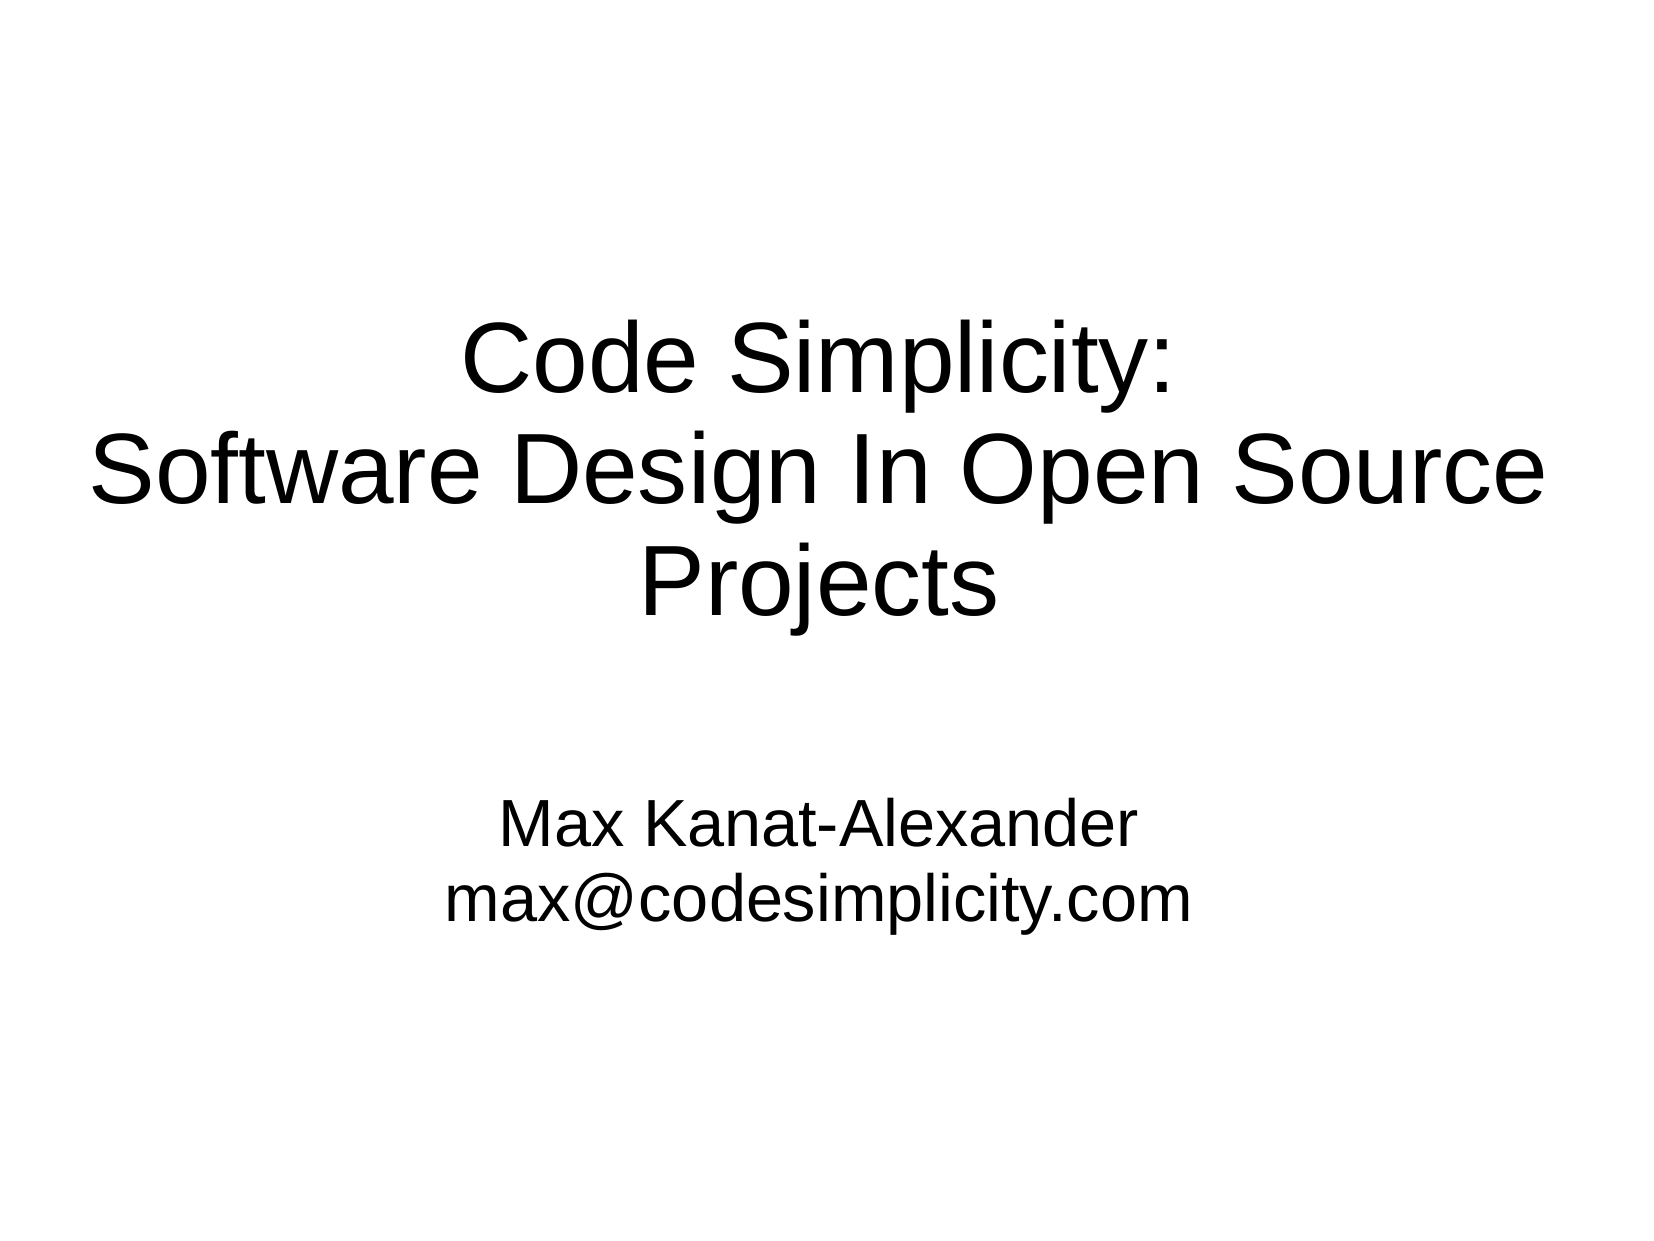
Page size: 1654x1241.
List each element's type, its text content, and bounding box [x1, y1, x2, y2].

subtitle Code Simplicity: Software Design In Open Source Projects Max Kanat-Alexander max@codesimplicity.com [75, 37, 1564, 1201]
